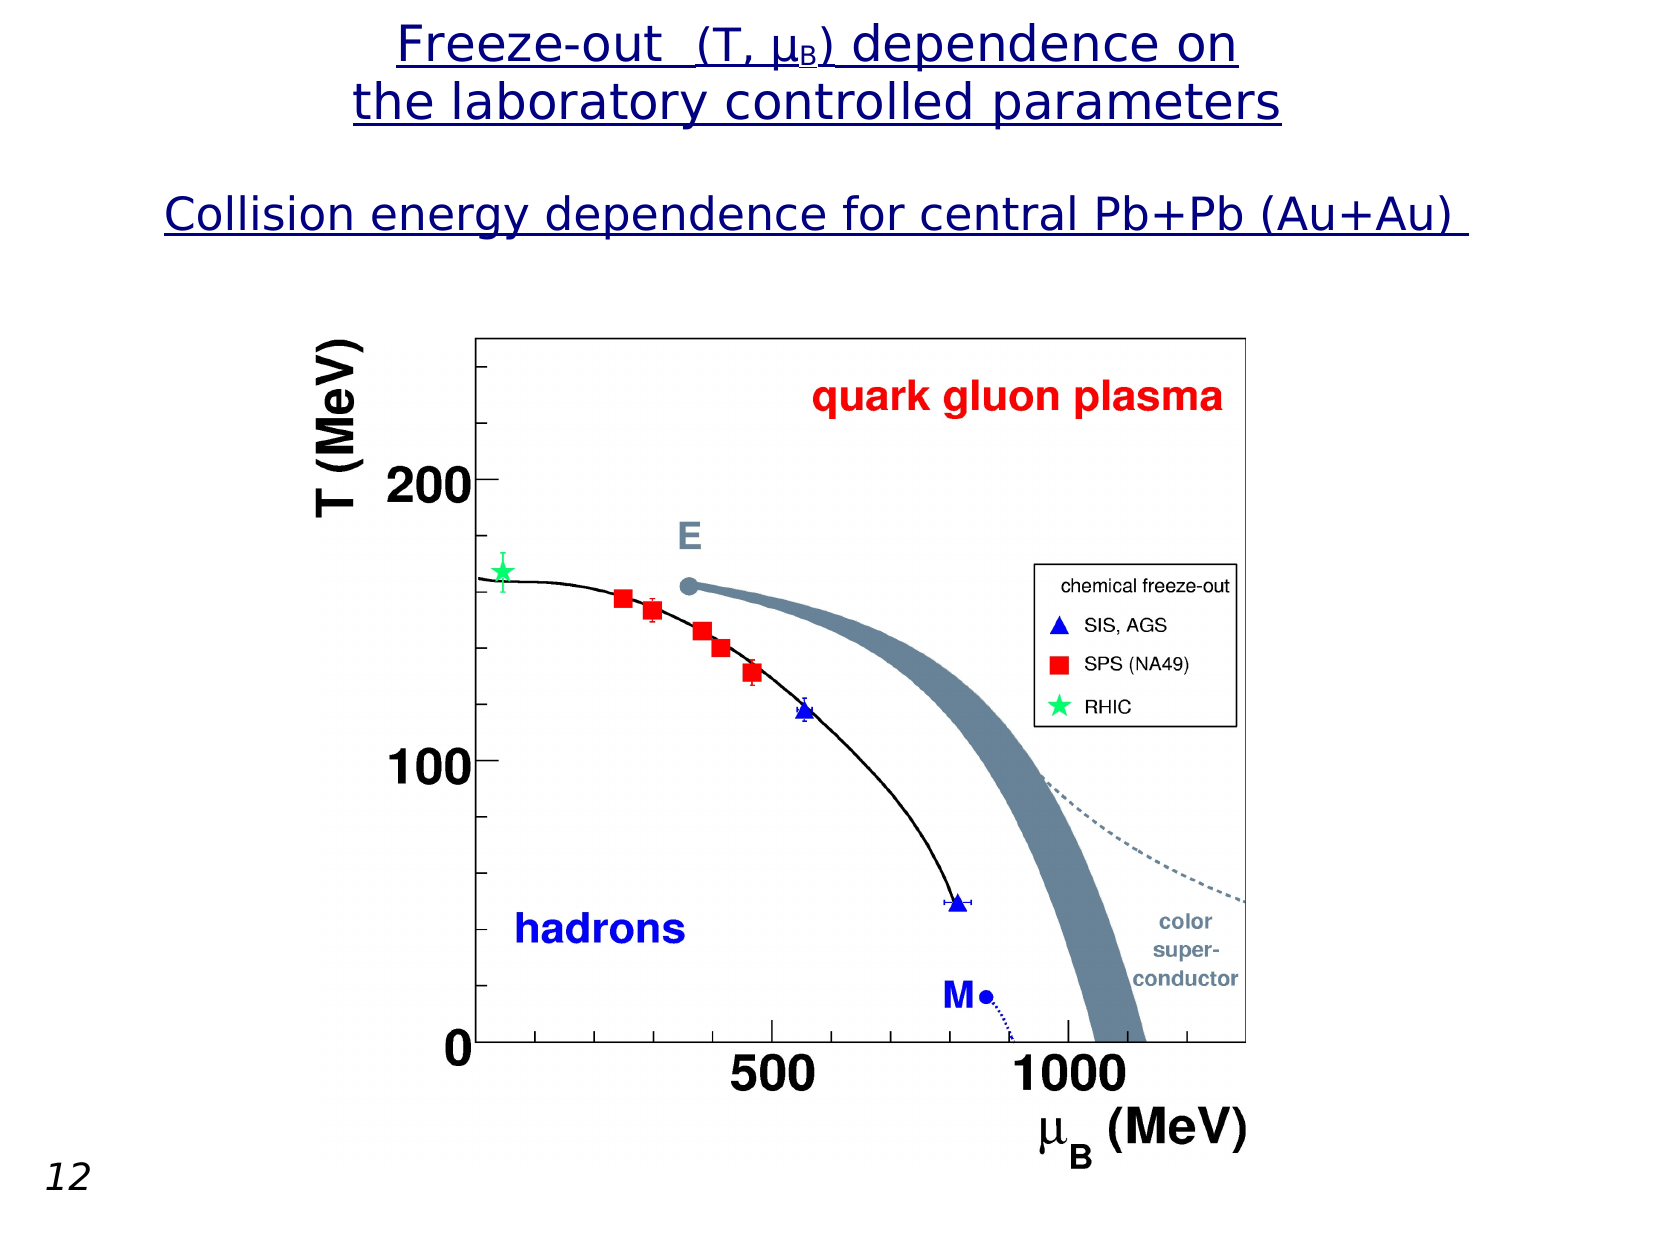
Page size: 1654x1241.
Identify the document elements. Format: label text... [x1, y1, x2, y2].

text_box Freeze-out (T, µB) dependence on the laboratory controlled parameters [352, 14, 1283, 146]
picture [315, 337, 1246, 1169]
text_box Collision energy dependence for central Pb+Pb (Au+Au) [163, 187, 1471, 241]
